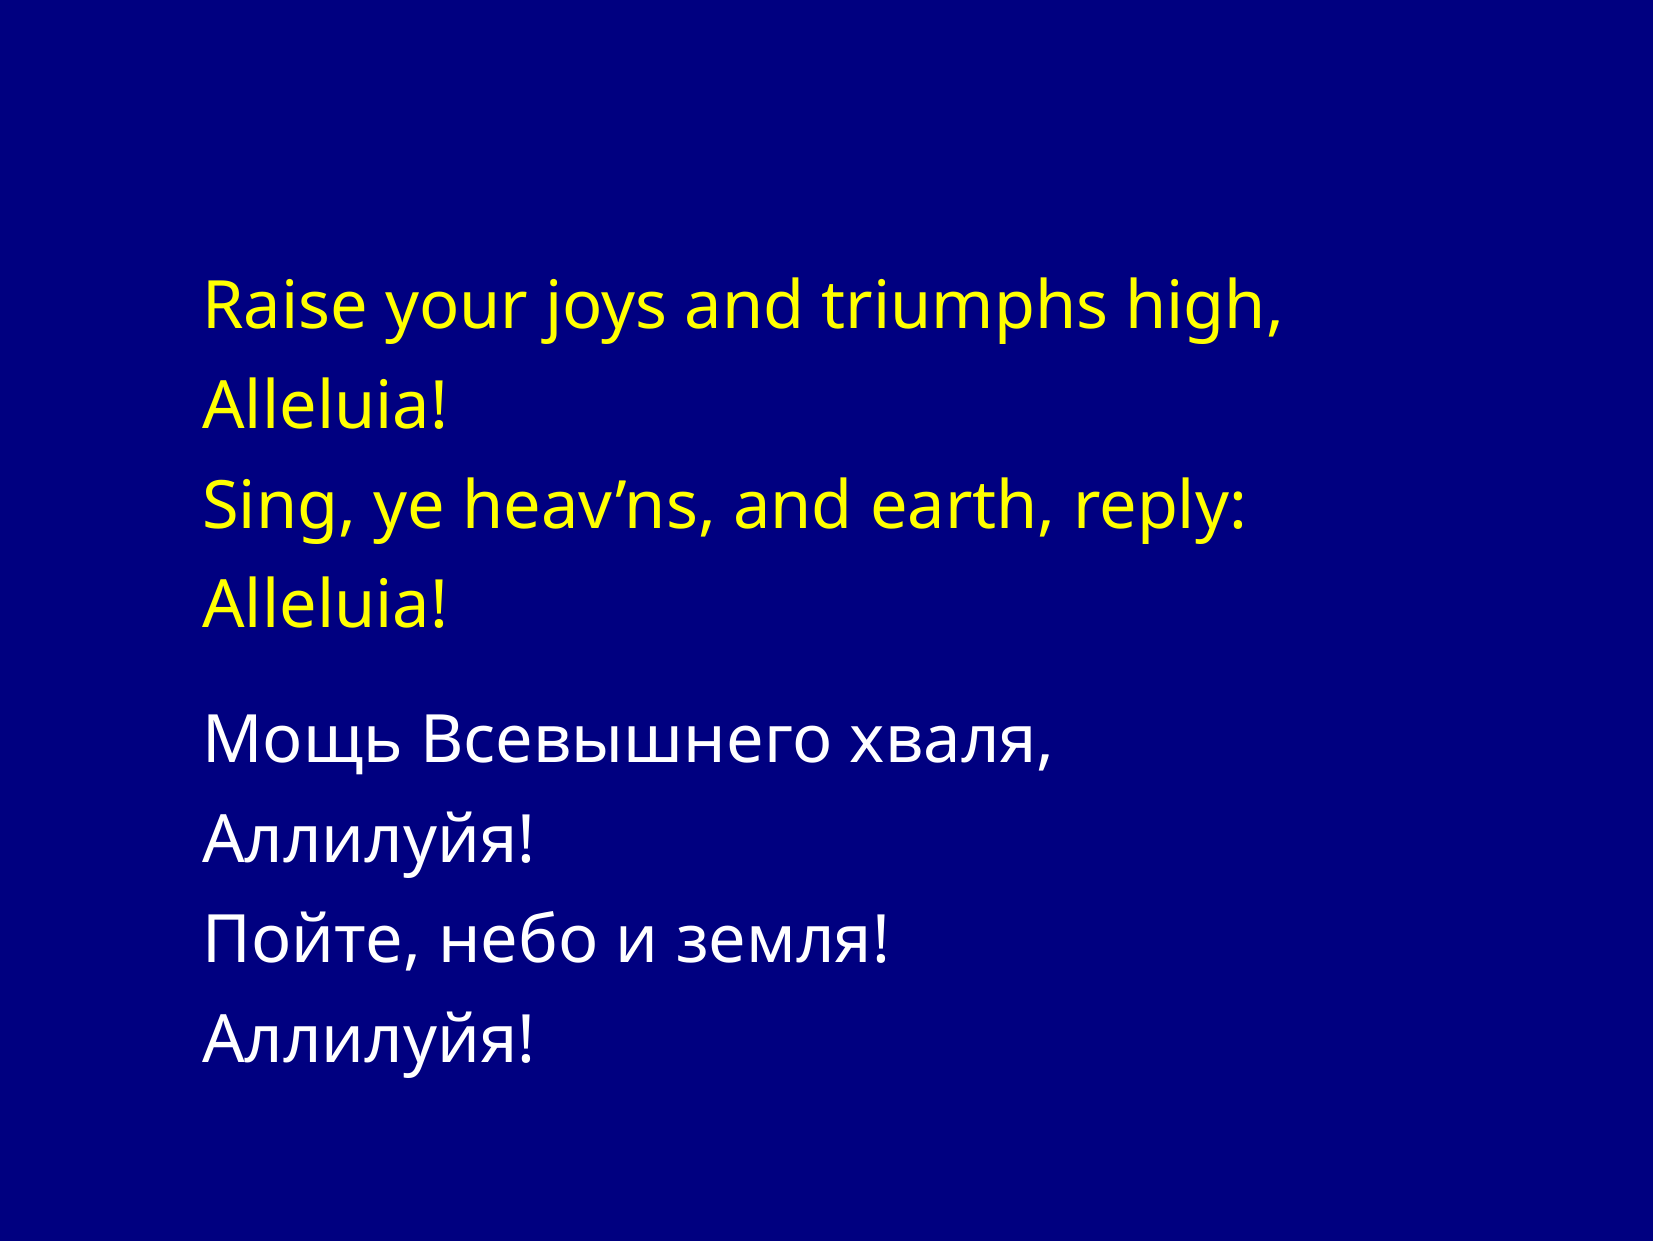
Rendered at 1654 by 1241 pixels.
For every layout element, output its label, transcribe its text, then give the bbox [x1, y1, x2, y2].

text_box Raise your joys and triumphs high, Alleluia! Sing, ye heav’ns, and earth, reply: Alleluia! [75, 150, 1576, 638]
text_box Мощь Всевышнего хваля, Аллилуйя! Пойте, небо и земля! Аллилуйя! [75, 675, 1576, 1163]
